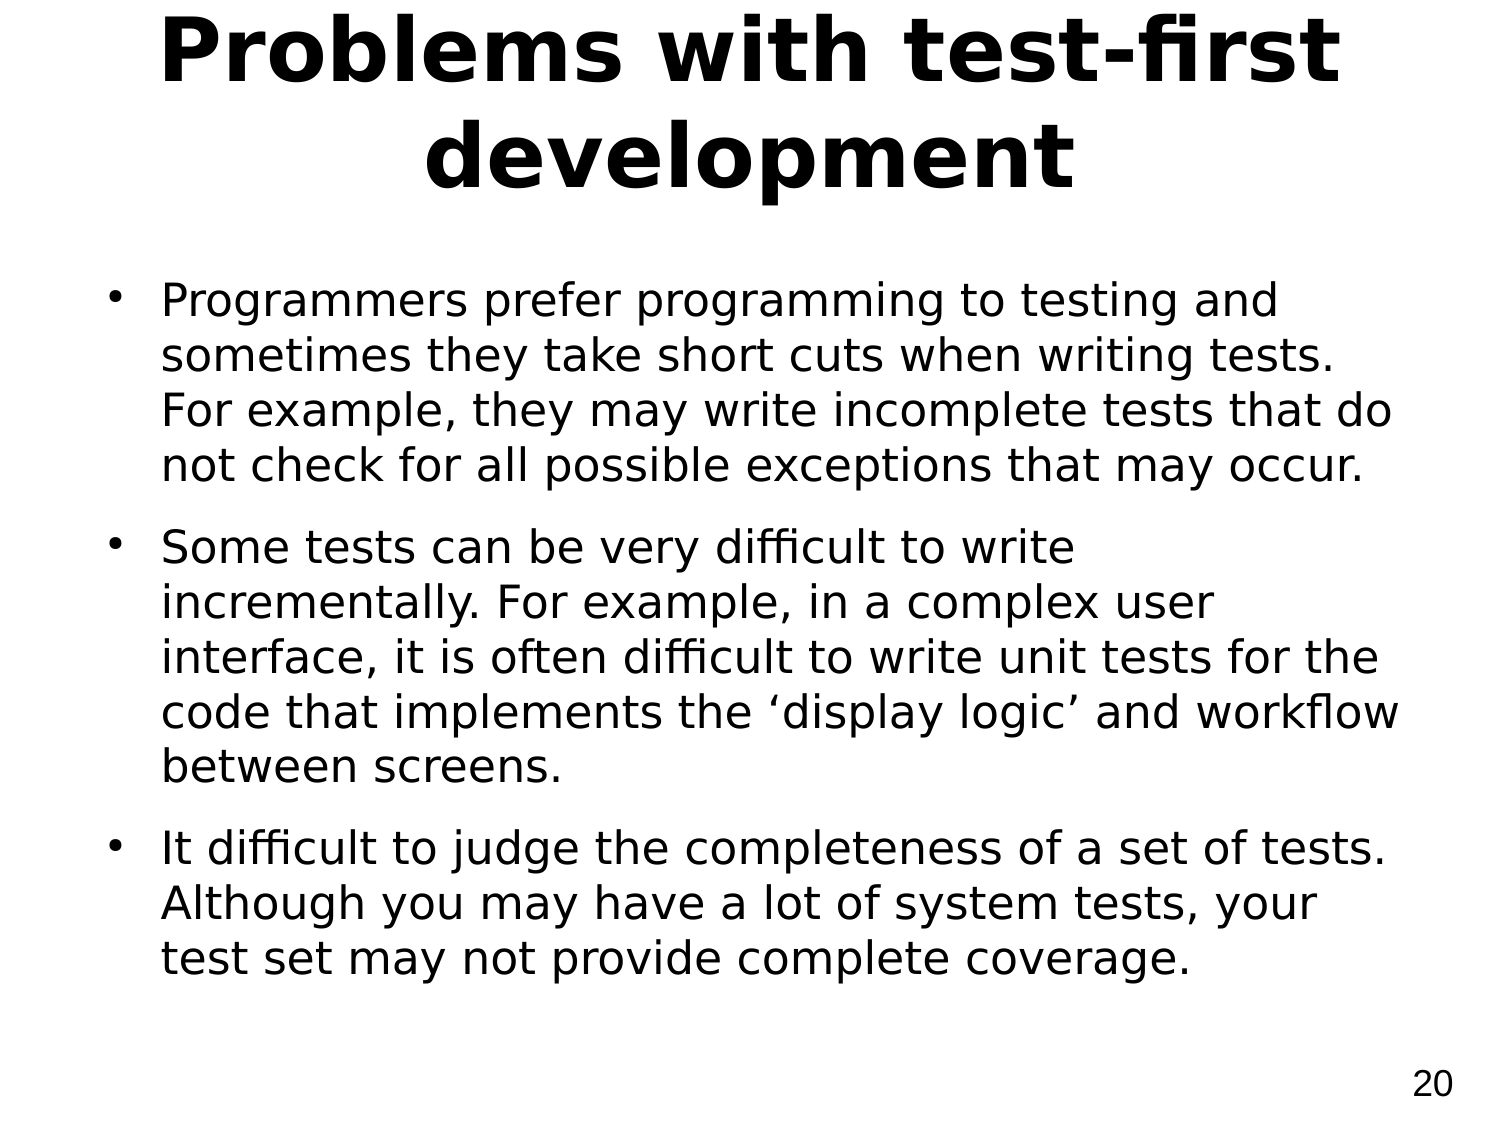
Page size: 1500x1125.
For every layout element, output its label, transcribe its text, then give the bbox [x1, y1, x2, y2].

list Programmers prefer programming to testing and sometimes they take short cuts when writing tests. For example, they may write incomplete tests that do not check for all possible exceptions that may occur. Some tests can be very difficult to write incrementally. For example, in a complex user interface, it is often difficult to write unit tests for the code that implements the ‘display logic’ and workflow between screens. It difficult to judge the completeness of a set of tests. Although you may have a lot of system tests, your test set may not provide complete coverage. [75, 263, 1425, 1063]
title Problems with test-first development [75, 33, 1425, 166]
